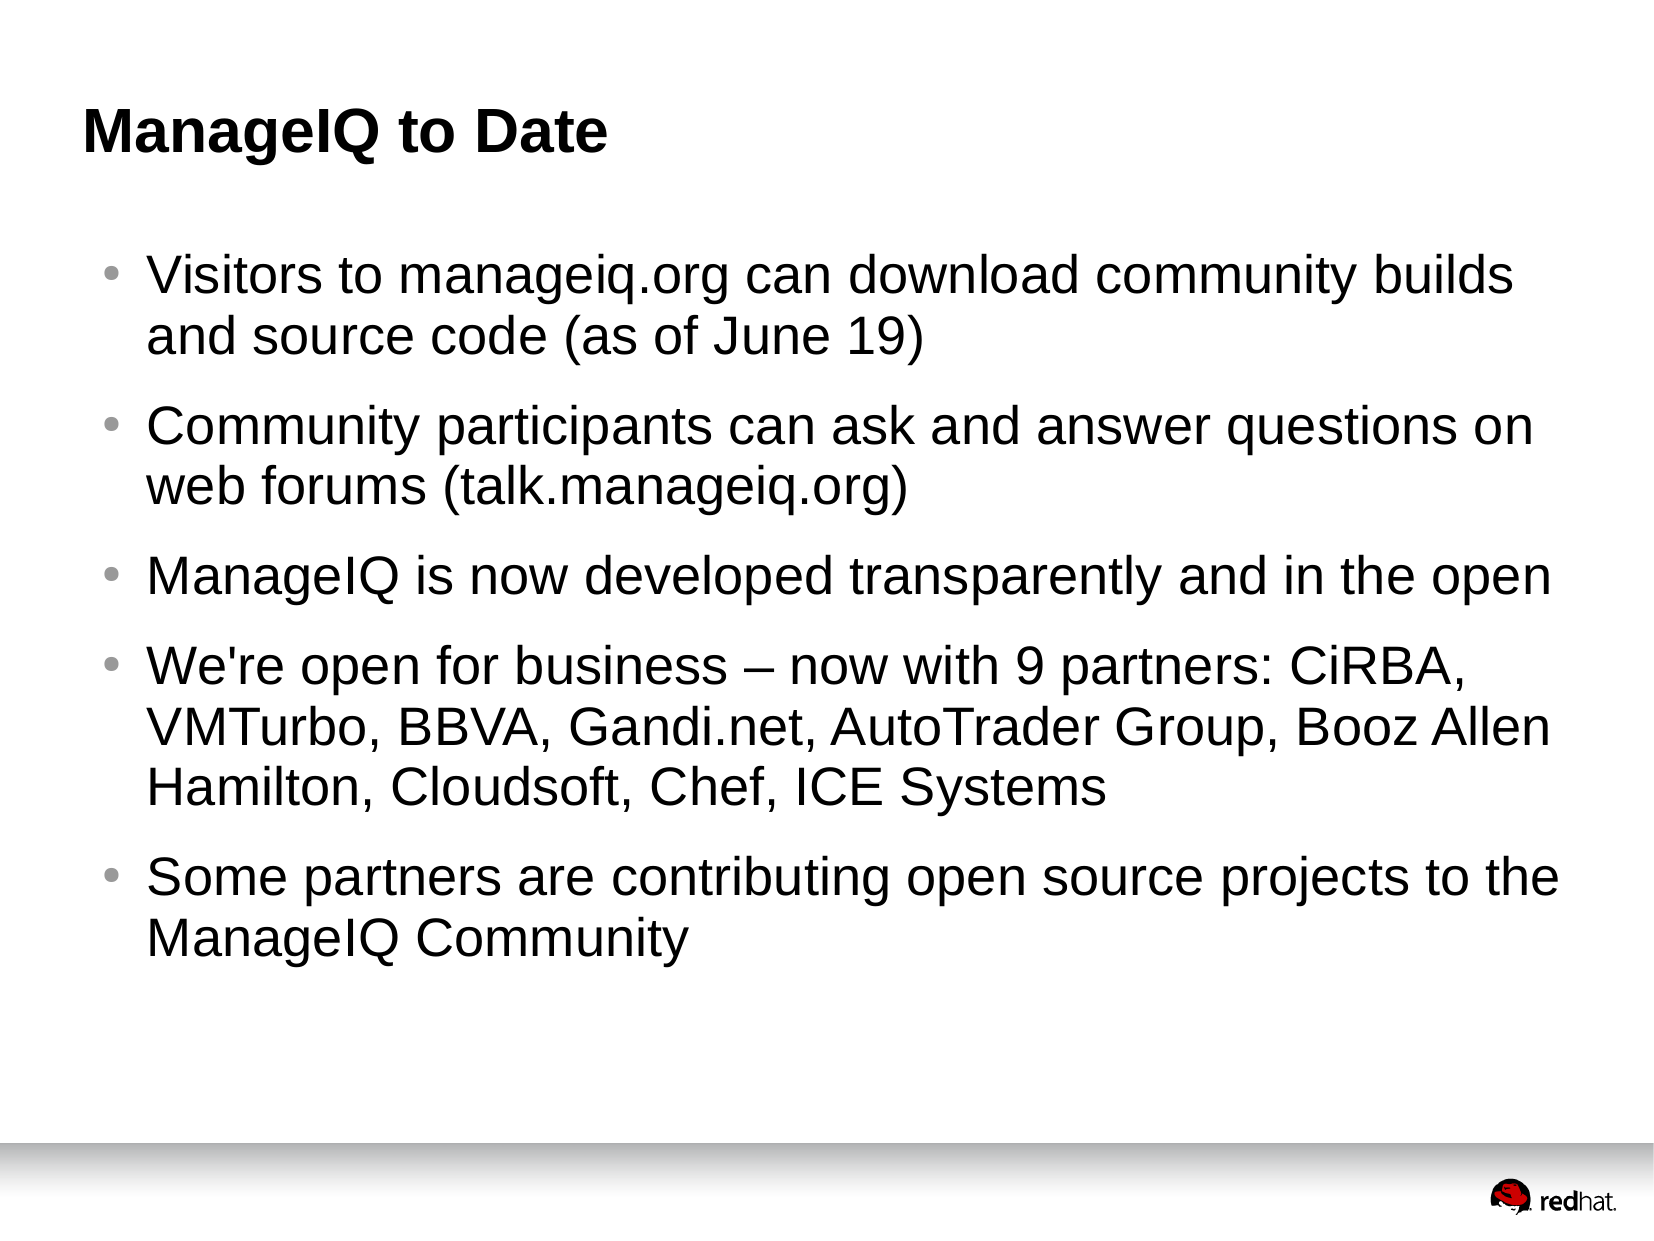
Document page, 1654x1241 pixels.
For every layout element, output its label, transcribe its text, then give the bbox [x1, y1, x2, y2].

title ManageIQ to Date [82, 37, 1571, 225]
picture [0, 1143, 1654, 1241]
list Visitors to manageiq.org can download community builds and source code (as of June 19) Community participants can ask and answer questions on web forums (talk.manageiq.org) ManageIQ is now developed transparently and in the open We're open for business – now with 9 partners: CiRBA, VMTurbo, BBVA, Gandi.net, AutoTrader Group, Booz Allen Hamilton, Cloudsoft, Chef, ICE Systems Some partners are contributing open source projects to the ManageIQ Community [86, 244, 1576, 1039]
